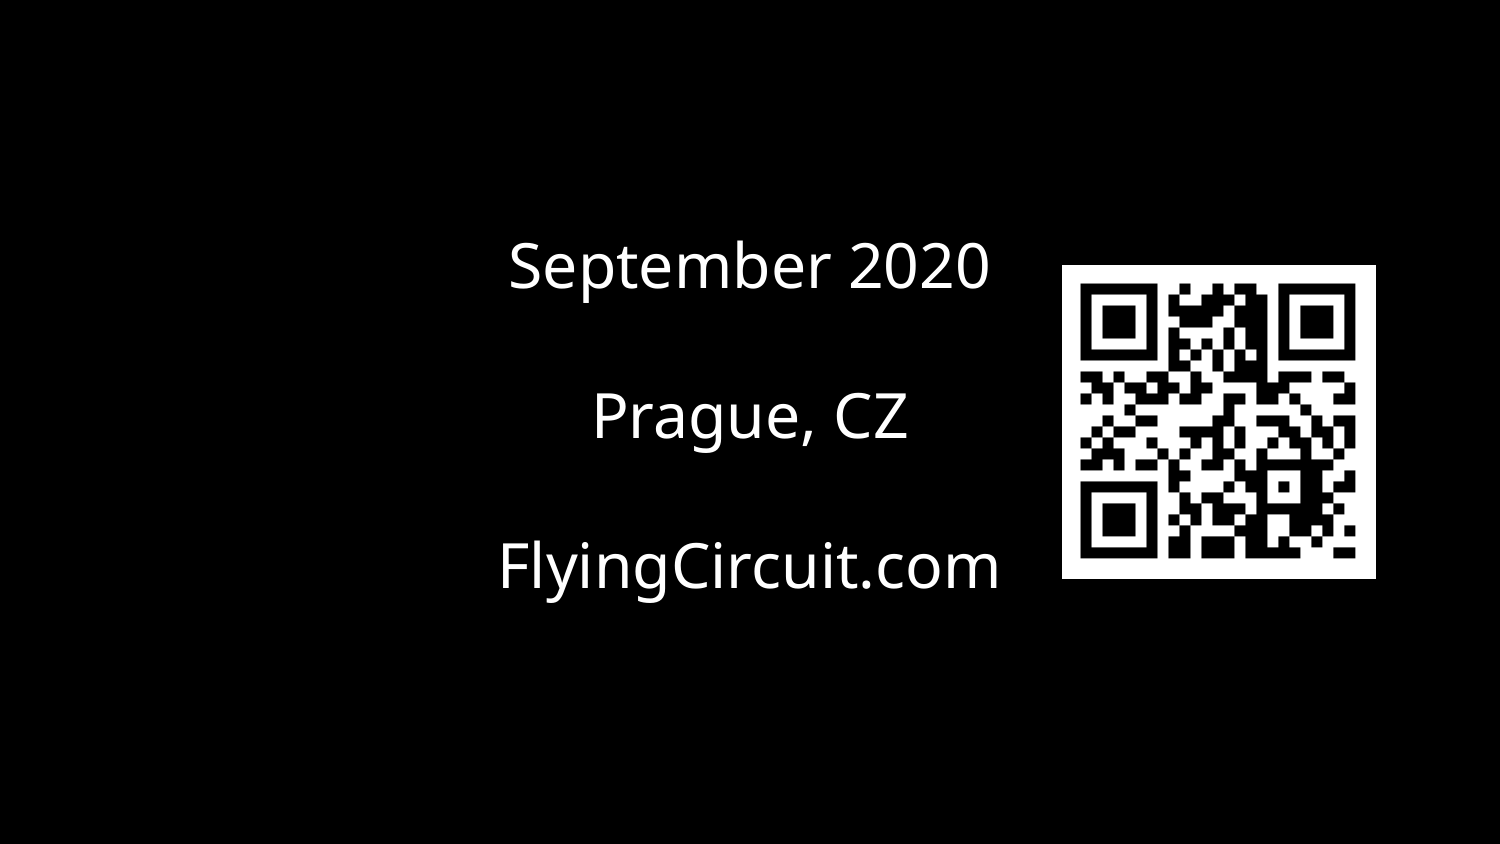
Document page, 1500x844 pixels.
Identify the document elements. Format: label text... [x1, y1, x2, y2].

subtitle September 2020 Prague, CZ FlyingCircuit.com [51, 136, 1449, 708]
picture [1062, 265, 1376, 579]
